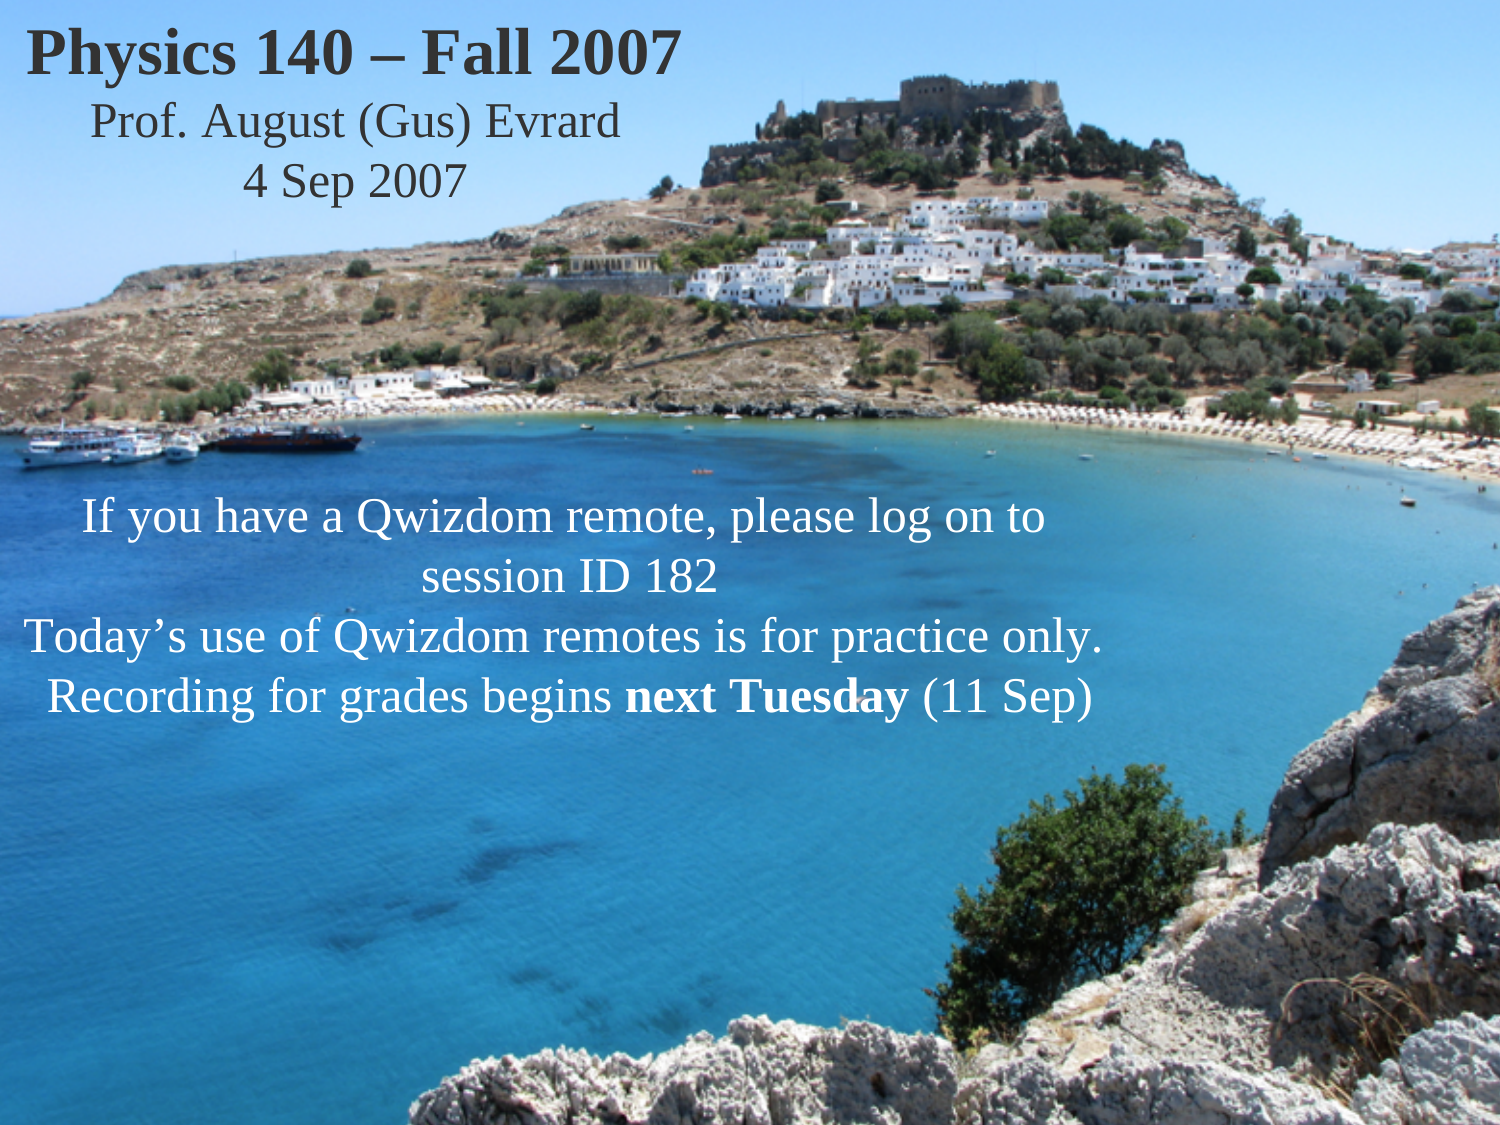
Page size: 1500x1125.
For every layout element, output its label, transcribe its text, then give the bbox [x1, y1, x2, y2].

picture [0, 0, 1500, 1125]
text_box Physics 140 – Fall 2007 Prof. August (Gus) Evrard 4 Sep 2007 [11, 0, 700, 216]
text_box If you have a Qwizdom remote, please log on to session ID 182 Today’s use of Qwizdom remotes is for practice only. Recording for grades begins next Tuesday (11 Sep) [0, 474, 1191, 731]
